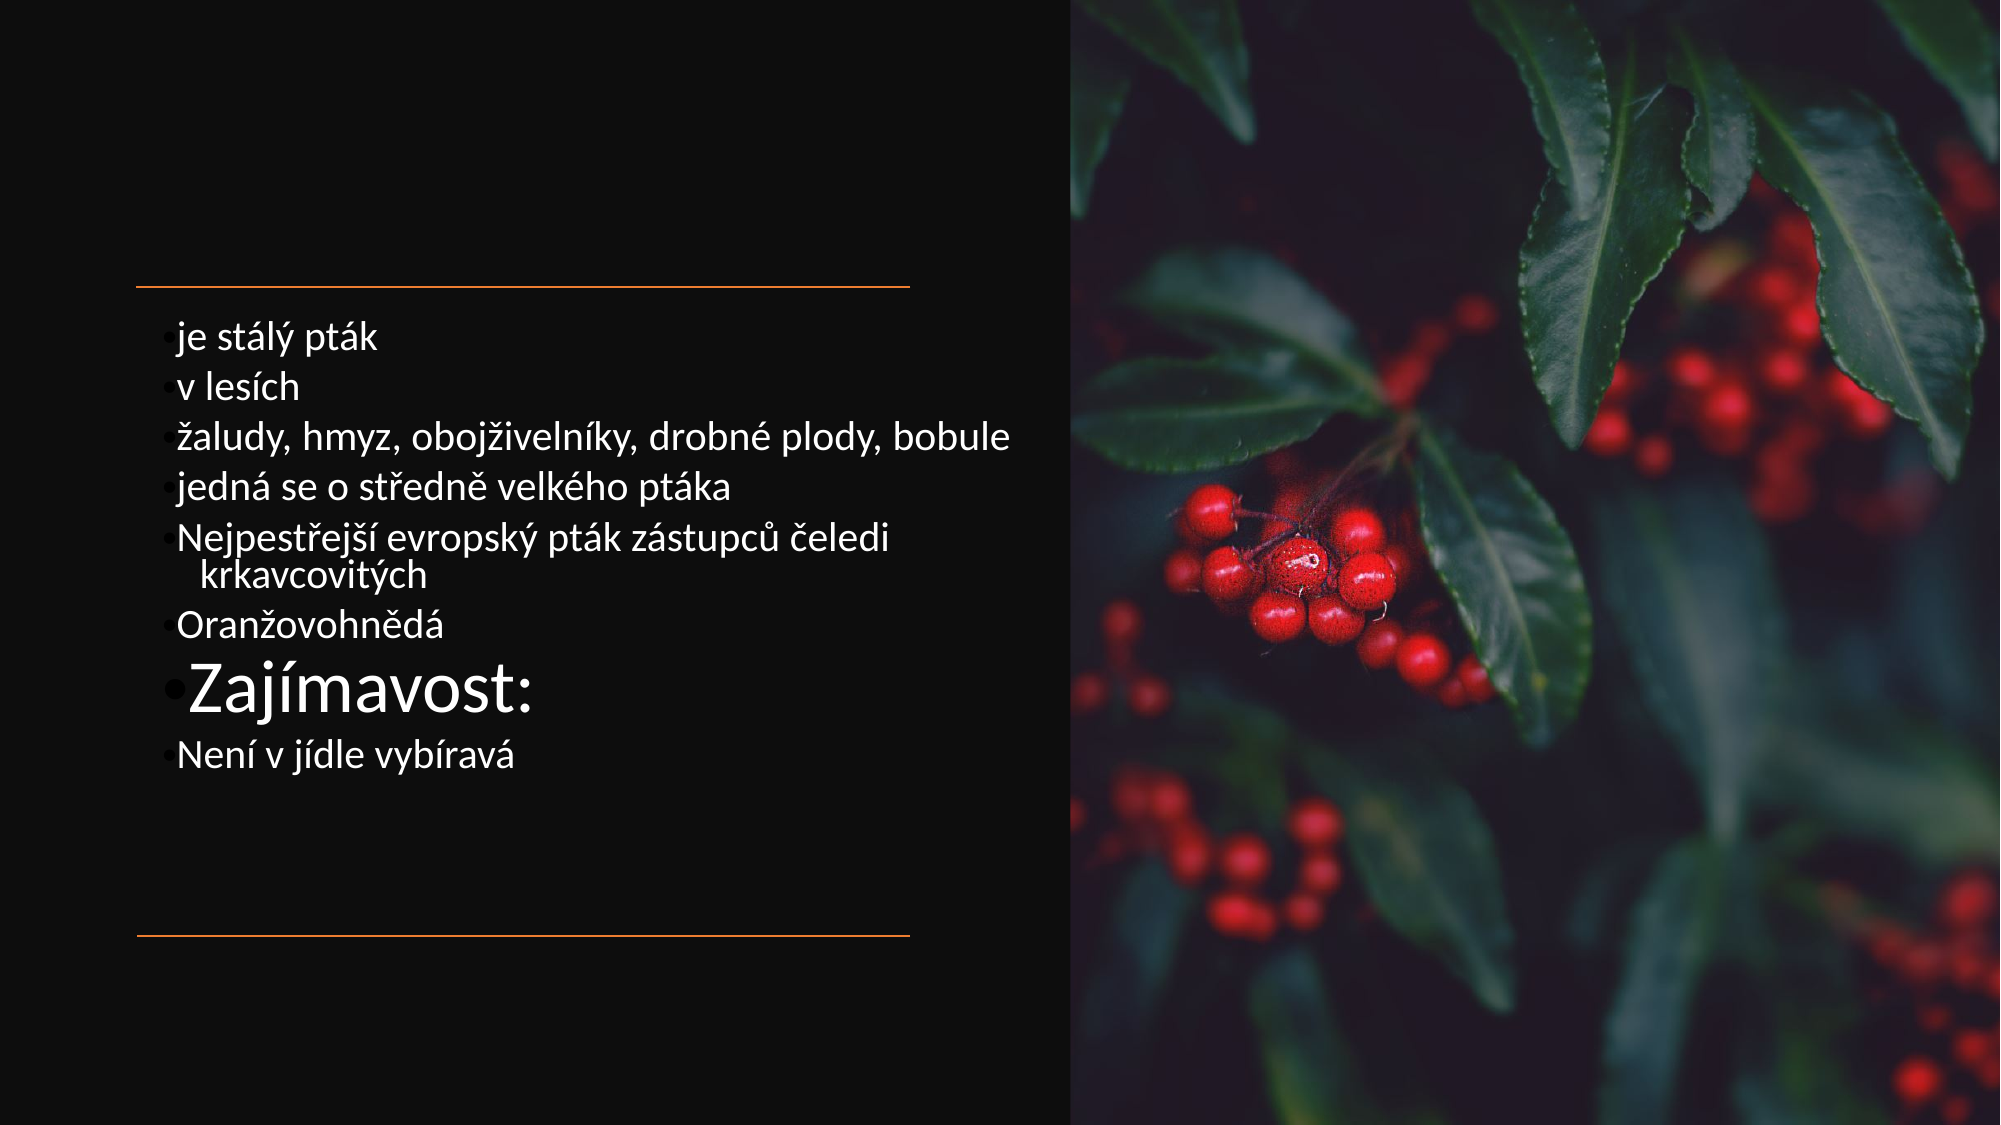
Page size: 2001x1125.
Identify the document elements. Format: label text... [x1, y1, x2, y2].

text_box [0, 0, 1070, 1125]
text_box je stálý pták v lesích žaludy, hmyz, obojživelníky, drobné plody, bobule jedná se o středně velkého ptáka Nejpestřejší evropský pták zástupců čeledi krkavcovitých Oranžovohnědá Zajímavost: Není v jídle vybíravá [147, 313, 1070, 912]
picture [1070, 0, 2000, 1125]
